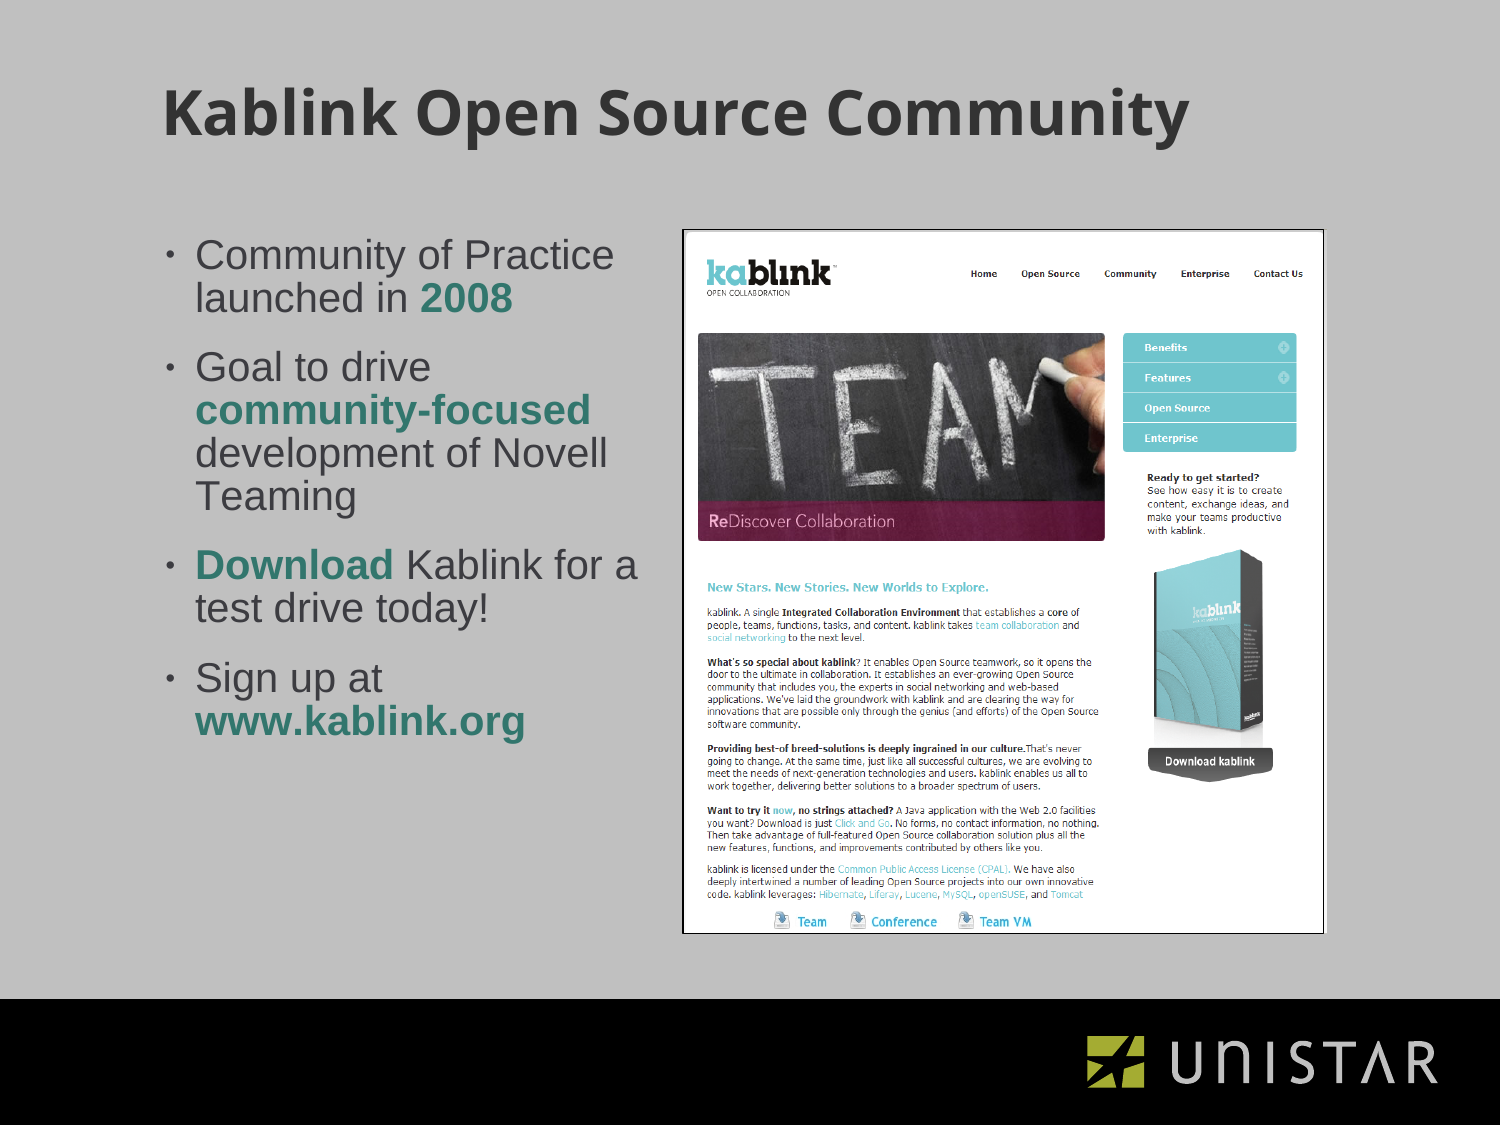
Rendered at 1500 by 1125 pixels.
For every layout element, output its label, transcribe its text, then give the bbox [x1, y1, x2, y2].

list Community of Practice launched in 2008 Goal to drive community-focused development of Novell Teaming Download Kablink for a test drive today! Sign up at www.kablink.org [165, 235, 654, 803]
picture [683, 229, 1327, 935]
picture [684, 230, 1323, 933]
title Kablink Open Source Community [161, 30, 1383, 193]
